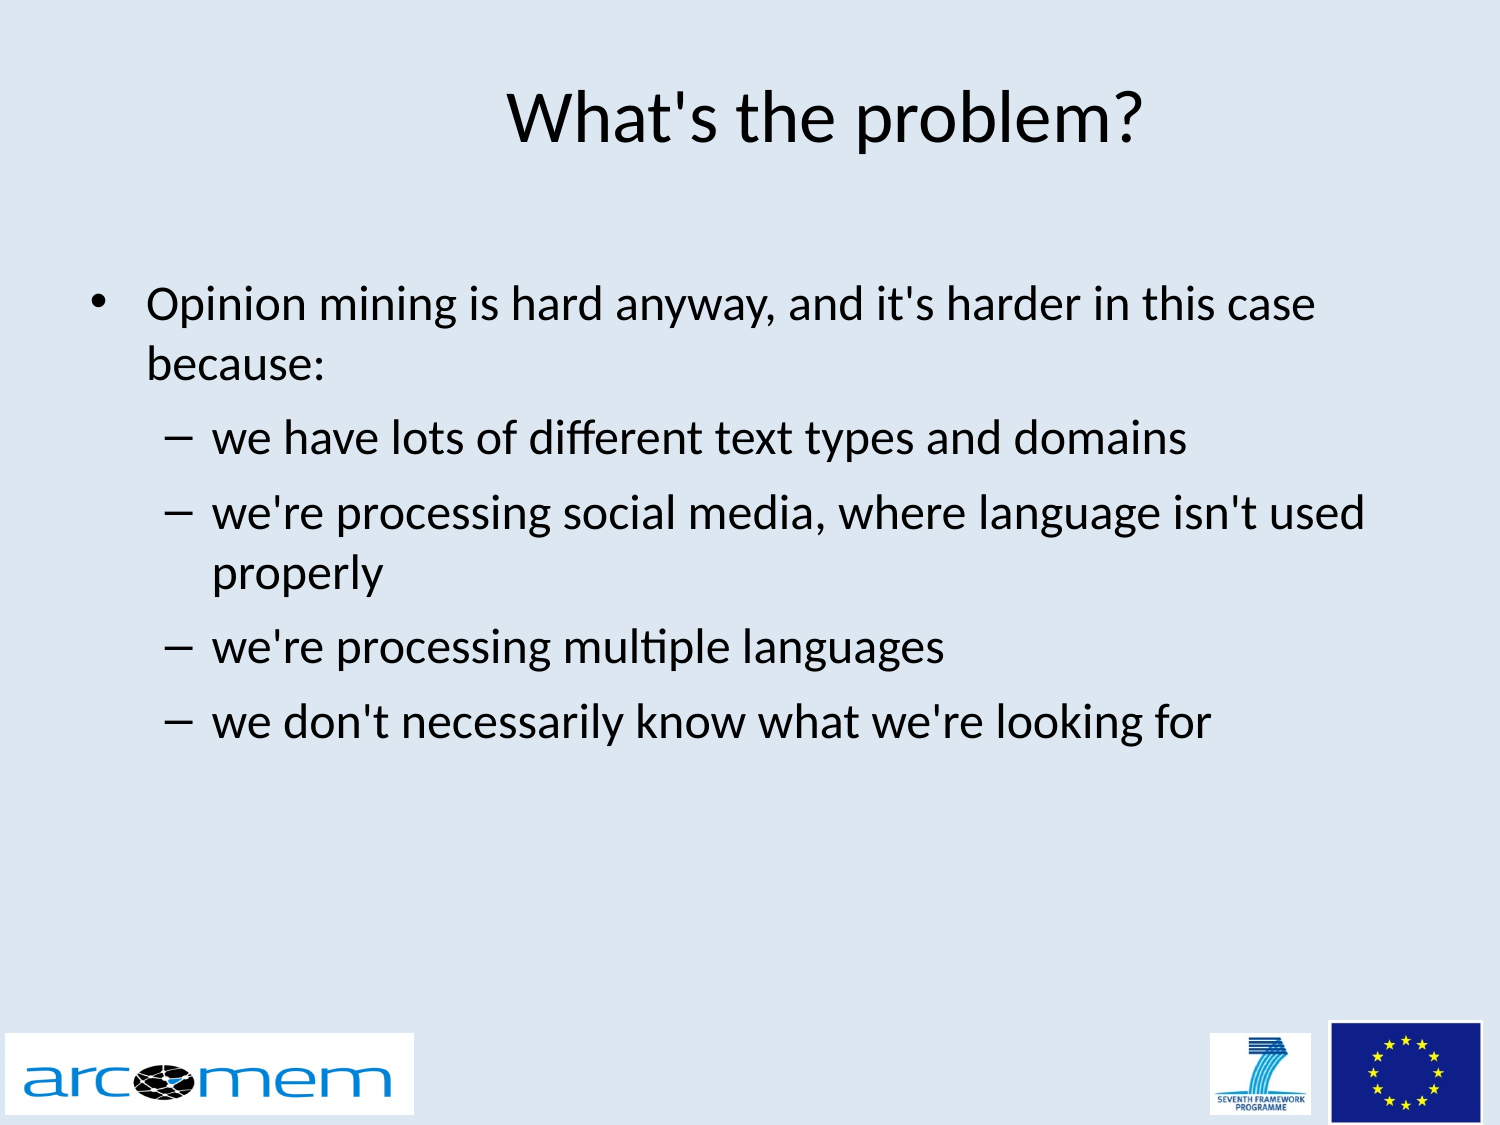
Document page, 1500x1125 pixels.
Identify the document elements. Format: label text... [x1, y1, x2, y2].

title What's the problem? [206, 18, 1447, 207]
list Opinion mining is hard anyway, and it's harder in this case because: we have lots of different text types and domains we're processing social media, where language isn't used properly we're processing multiple languages we don't necessarily know what we're looking for [75, 262, 1426, 1021]
picture [5, 1033, 414, 1115]
picture [1210, 1033, 1311, 1115]
picture [1328, 1020, 1483, 1125]
